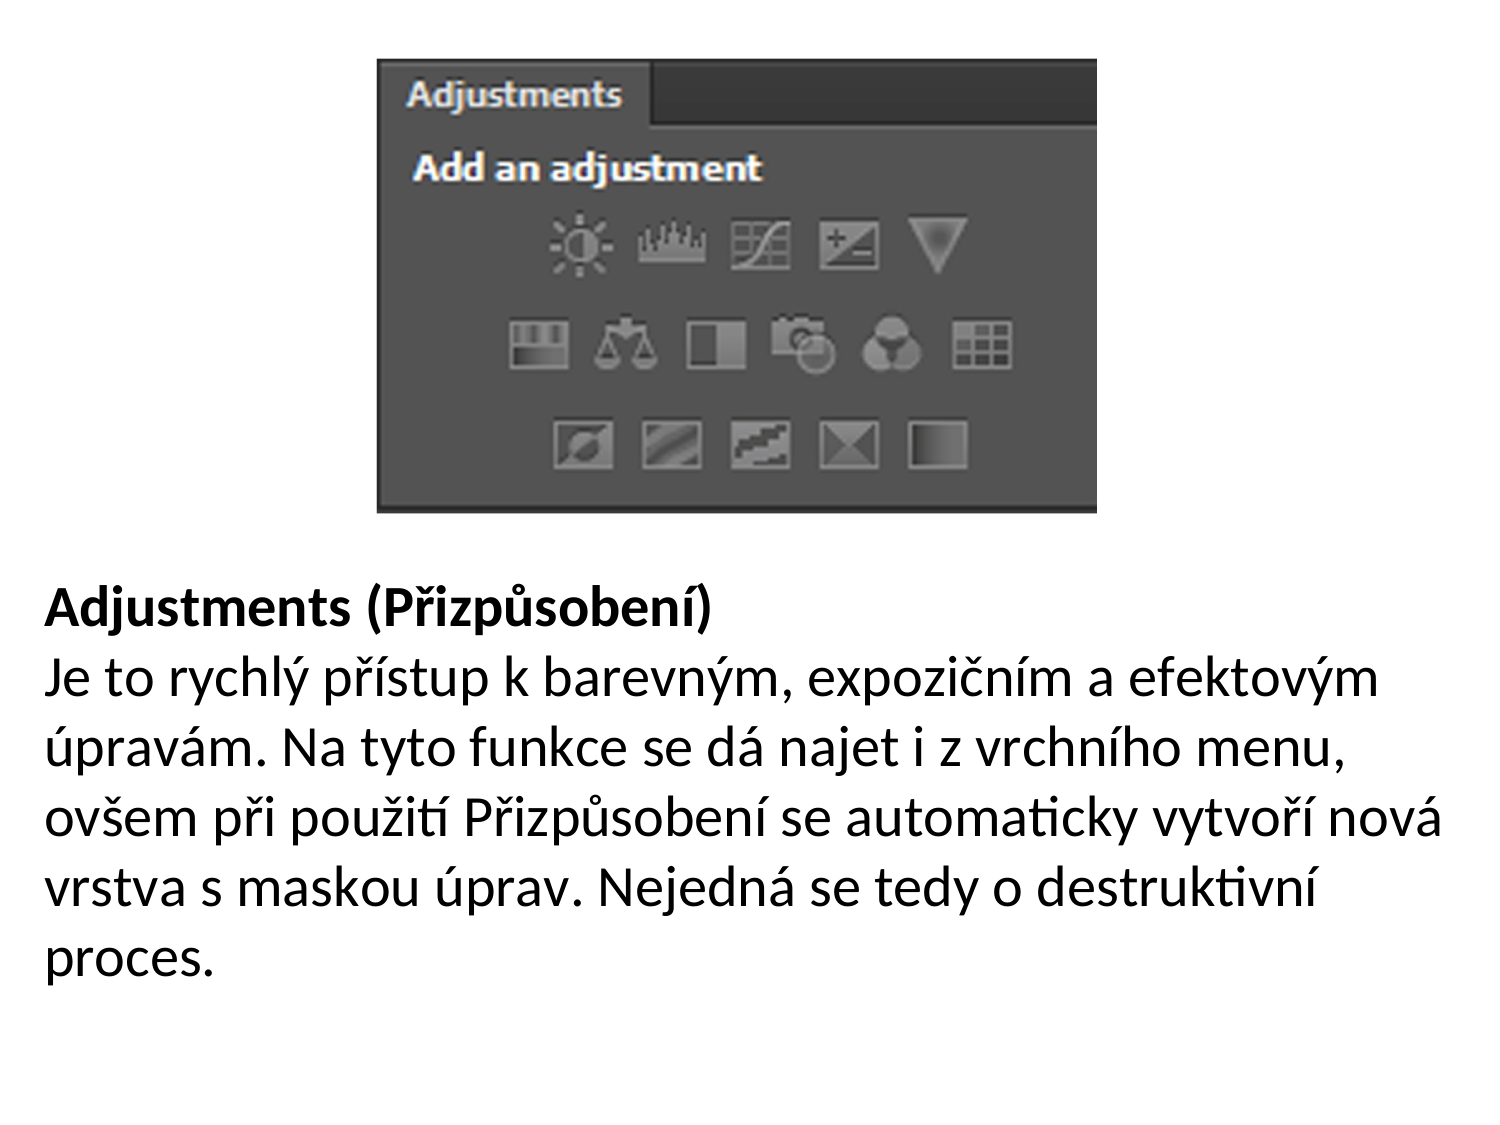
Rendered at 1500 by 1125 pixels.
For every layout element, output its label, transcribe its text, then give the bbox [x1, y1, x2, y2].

picture [348, 47, 1117, 528]
text_box Adjustments (Přizpůsobení) Je to rychlý přístup k barevným, expozičním a efektovým úpravám. Na tyto funkce se dá najet i z vrchního menu, ovšem při použití Přizpůsobení se automaticky vytvoří nová vrstva s maskou úprav. Nejedná se tedy o destruktivní proces. [29, 560, 1471, 996]
